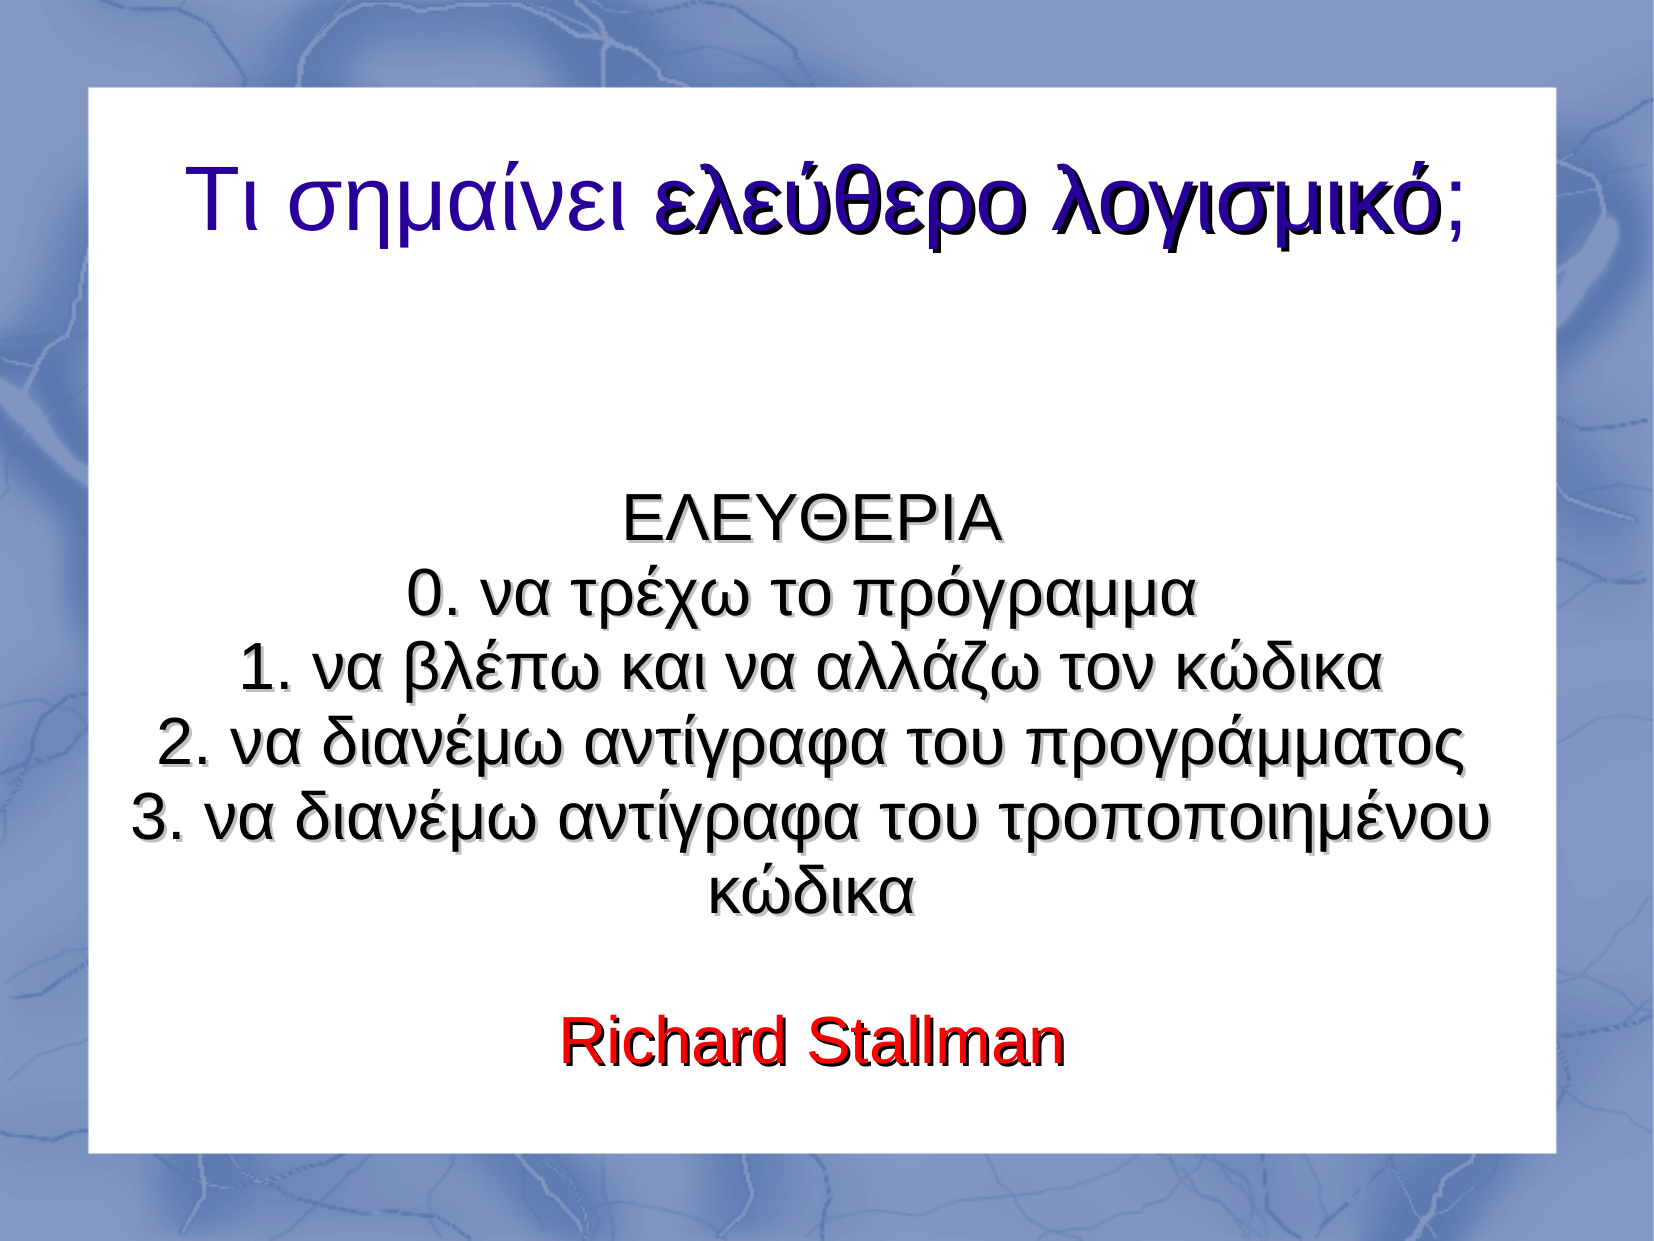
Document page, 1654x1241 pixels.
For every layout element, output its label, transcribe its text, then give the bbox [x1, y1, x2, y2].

subtitle ΕΛΕΥΘΕΡΙΑ 0. να τρέχω το πρόγραμμα 1. να βλέπω και να αλλάζω τον κώδικα 2. να διανέμω αντίγραφα του προγράμματος 3. να διανέμω αντίγραφα του τροποποιημένου κώδικα Richard Stallman [88, 324, 1536, 1159]
picture [0, 0, 1654, 1241]
title Τι σημαίνει ελεύθερο λογισμικό; [118, 102, 1536, 296]
